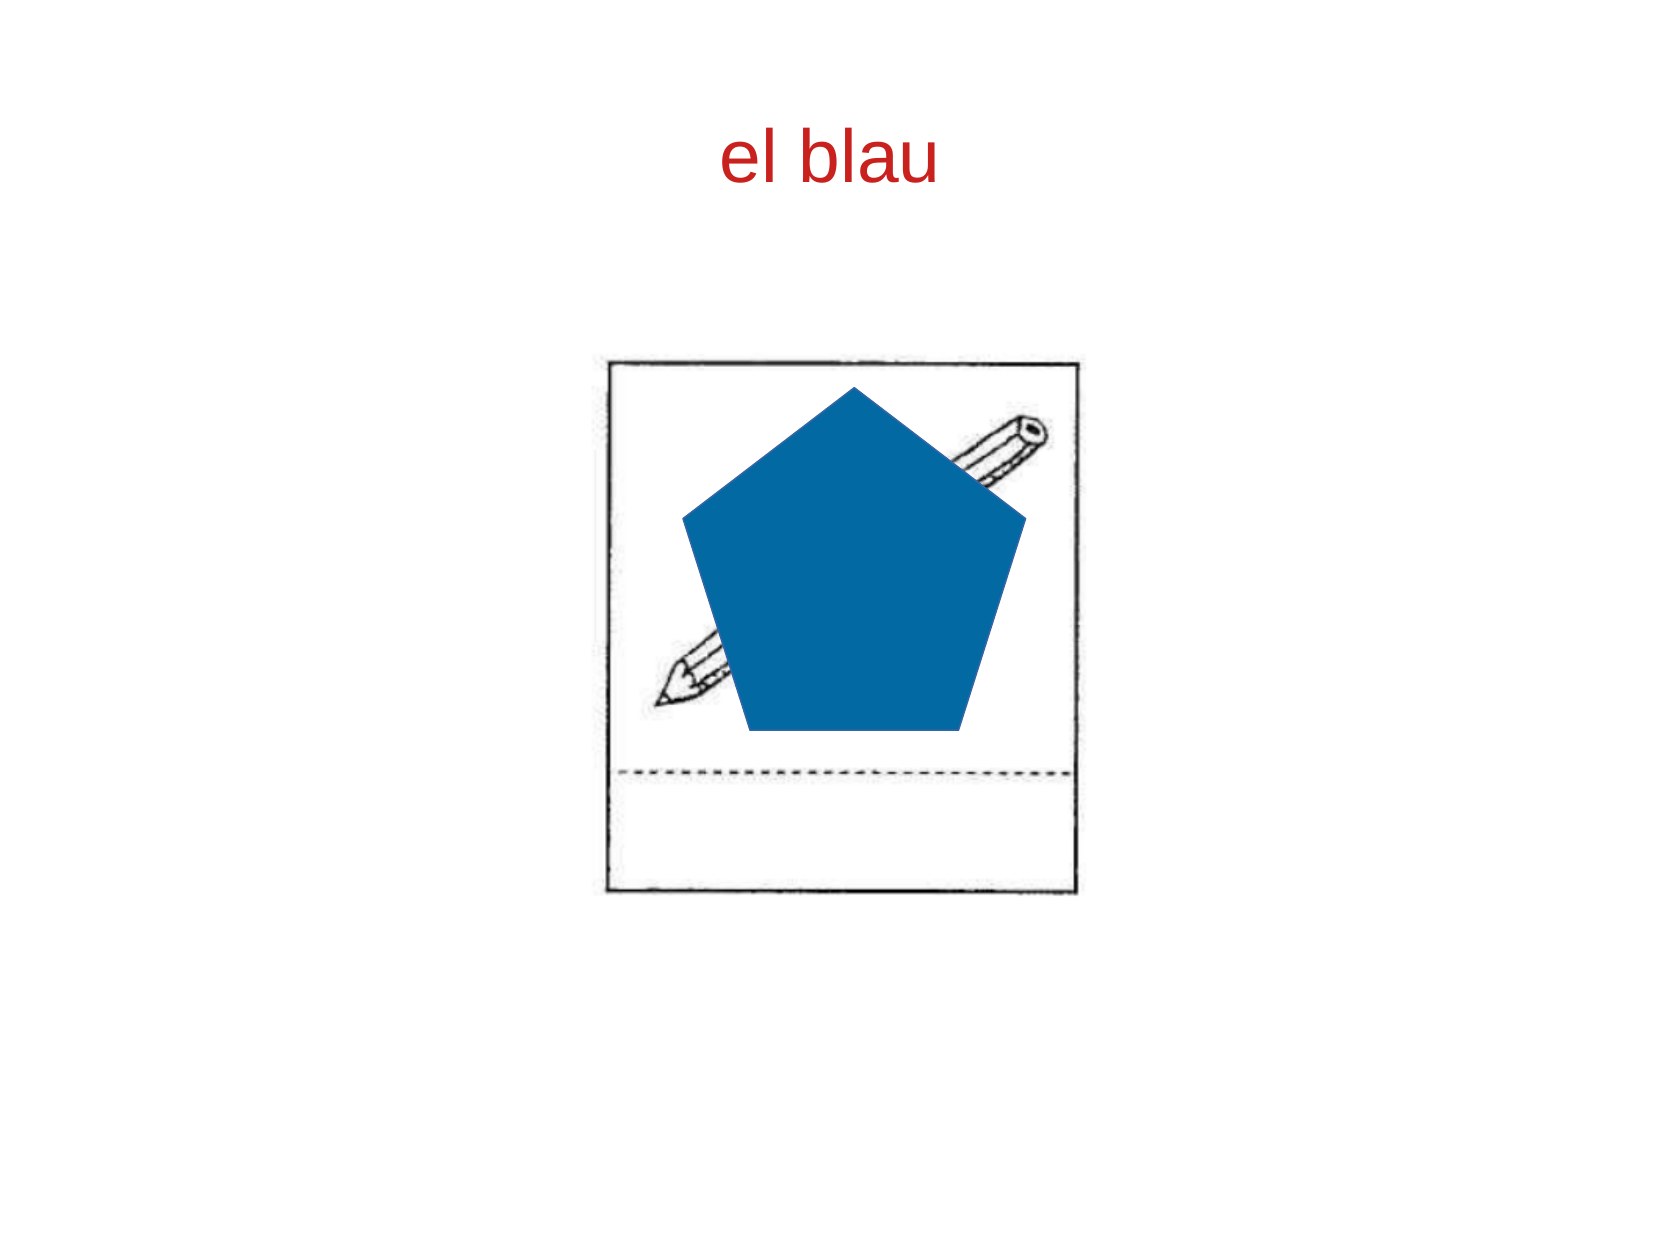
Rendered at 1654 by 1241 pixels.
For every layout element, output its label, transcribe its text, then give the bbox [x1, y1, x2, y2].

picture [576, 331, 1099, 918]
text_box el blau [289, 49, 1371, 257]
text_box [683, 387, 1026, 731]
